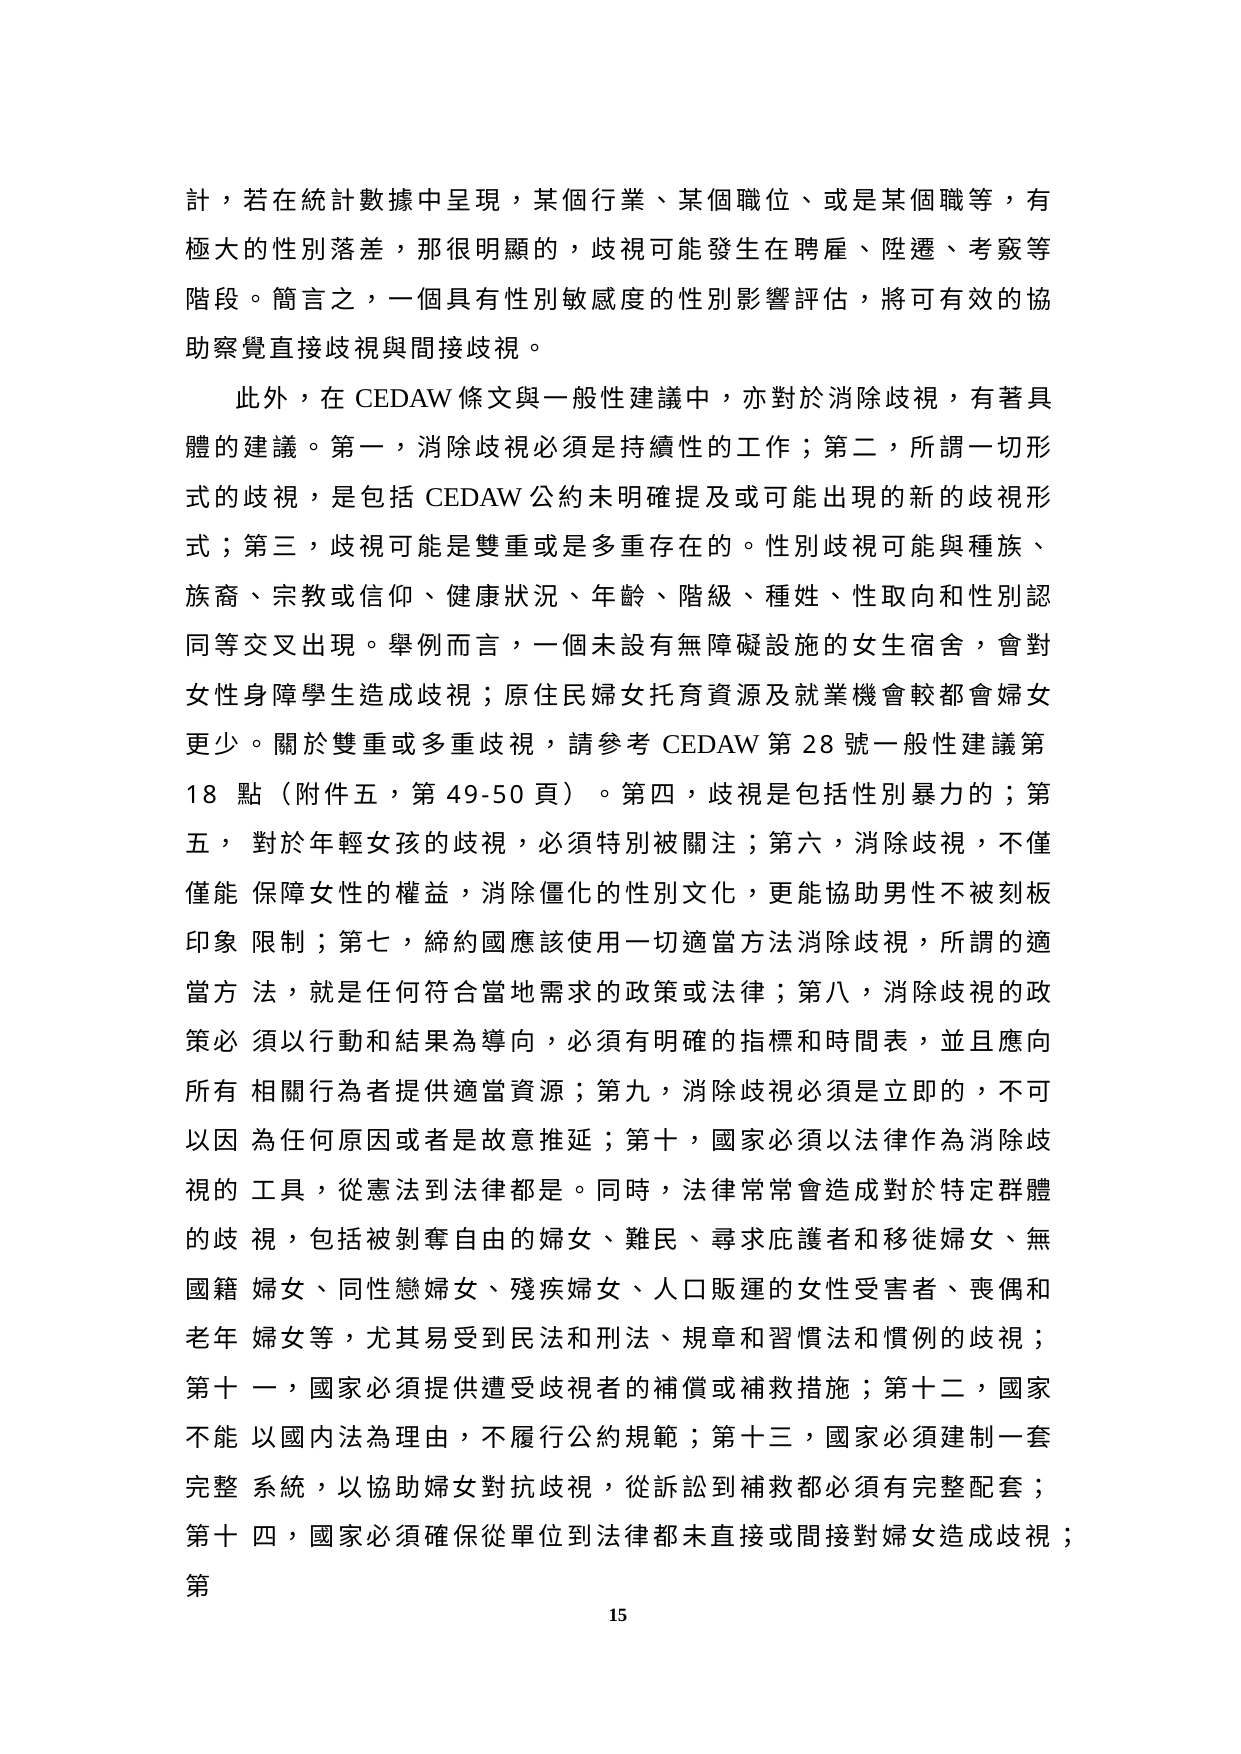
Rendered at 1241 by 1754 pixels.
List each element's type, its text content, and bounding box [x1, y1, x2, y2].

text_box 15 [609, 1603, 633, 1623]
text_box 計，若在統計數據中呈現，某個行業、某個職位、或是某個職等，有 極大的性別落差，那很明顯的，歧視可能發生在聘雇、陞遷、考竅等 階段。簡言之，一個具有性別敏感度的性別影響評估，將可有效的協 助察覺直接歧視與間接歧視。 此外，在CEDAW條文與一般性建議中，亦對於消除歧視，有著具 體的建議。第一，消除歧視必須是持續性的工作；第二，所謂一切形 式的歧視，是包括CEDAW公約未明確提及或可能出現的新的歧視形 式；第三，歧視可能是雙重或是多重存在的。性別歧視可能與種族、 族裔、宗教或信仰、健康狀況、年齡、階級、種姓、性取向和性別認 同等交叉出現。舉例而言，一個未設有無障礙設施的女生宿舍，會對 女性身障學生造成歧視；原住民婦女托育資源及就業機會較都會婦女 更少。關於雙重或多重歧視，請參考CEDAW第28號一般性建議第18 點（附件五，第49-50頁）。第四，歧視是包括性別暴力的；第五， 對於年輕女孩的歧視，必須特別被關注；第六，消除歧視，不僅僅能 保障女性的權益，消除僵化的性別文化，更能協助男性不被刻板印象 限制；第七，締約國應該使用一切適當方法消除歧視，所謂的適當方 法，就是任何符合當地需求的政策或法律；第八，消除歧視的政策必 須以行動和結果為導向，必須有明確的指標和時間表，並且應向所有 相關行為者提供適當資源；第九，消除歧視必須是立即的，不可以因 為任何原因或者是故意推延；第十，國家必須以法律作為消除歧視的 工具，從憲法到法律都是。同時，法律常常會造成對於特定群體的歧 視，包括被剝奪自由的婦女、難民、尋求庇護者和移徙婦女、無國籍 婦女、同性戀婦女、殘疾婦女、人口販運的女性受害者、喪偶和老年 婦女等，尤其易受到民法和刑法、規章和習慣法和慣例的歧視；第十 一，國家必須提供遭受歧視者的補償或補救措施；第十二，國家不能 以國内法為理由，不履行公約規範；第十三，國家必須建制一套完整 系統，以協助婦女對抗歧視，從訴訟到補救都必須有完整配套；第十 四，國家必須確保從單位到法律都未直接或間接對婦女造成歧視；第 [185, 165, 1055, 1548]
